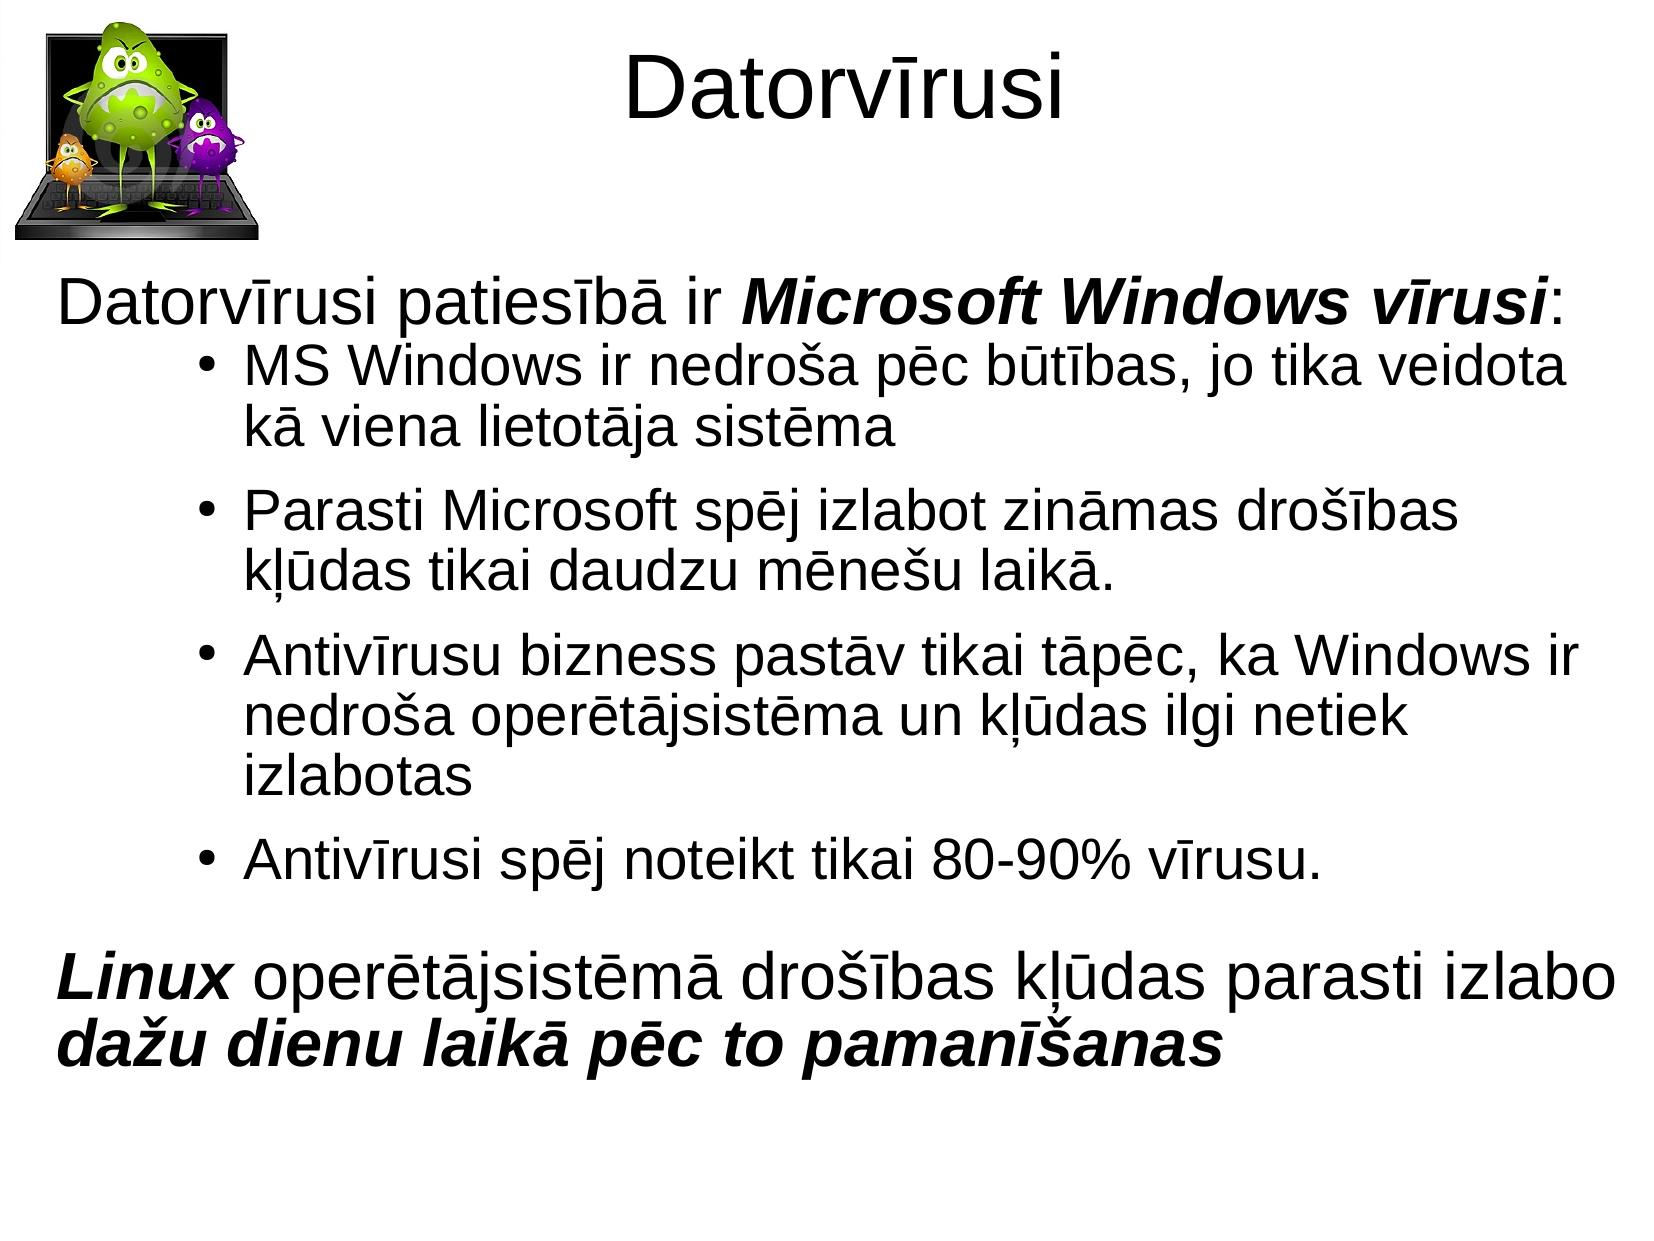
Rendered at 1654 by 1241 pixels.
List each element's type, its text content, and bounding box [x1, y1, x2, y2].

picture [0, 0, 266, 266]
list Datorvīrusi patiesībā ir Microsoft Windows vīrusi: MS Windows ir nedroša pēc būtības, jo tika veidota kā viena lietotāja sistēma Parasti Microsoft spēj izlabot zināmas drošības kļūdas tikai daudzu mēnešu laikā. Antivīrusu bizness pastāv tikai tāpēc, ka Windows ir nedroša operētājsistēma un kļūdas ilgi netiek izlabotas Antivīrusi spēj noteikt tikai 80-90% vīrusu. Linux operētājsistēmā drošības kļūdas parasti izlabo dažu dienu laikā pēc to pamanīšanas [0, 265, 1625, 1141]
title Datorvīrusi [266, 39, 1619, 142]
